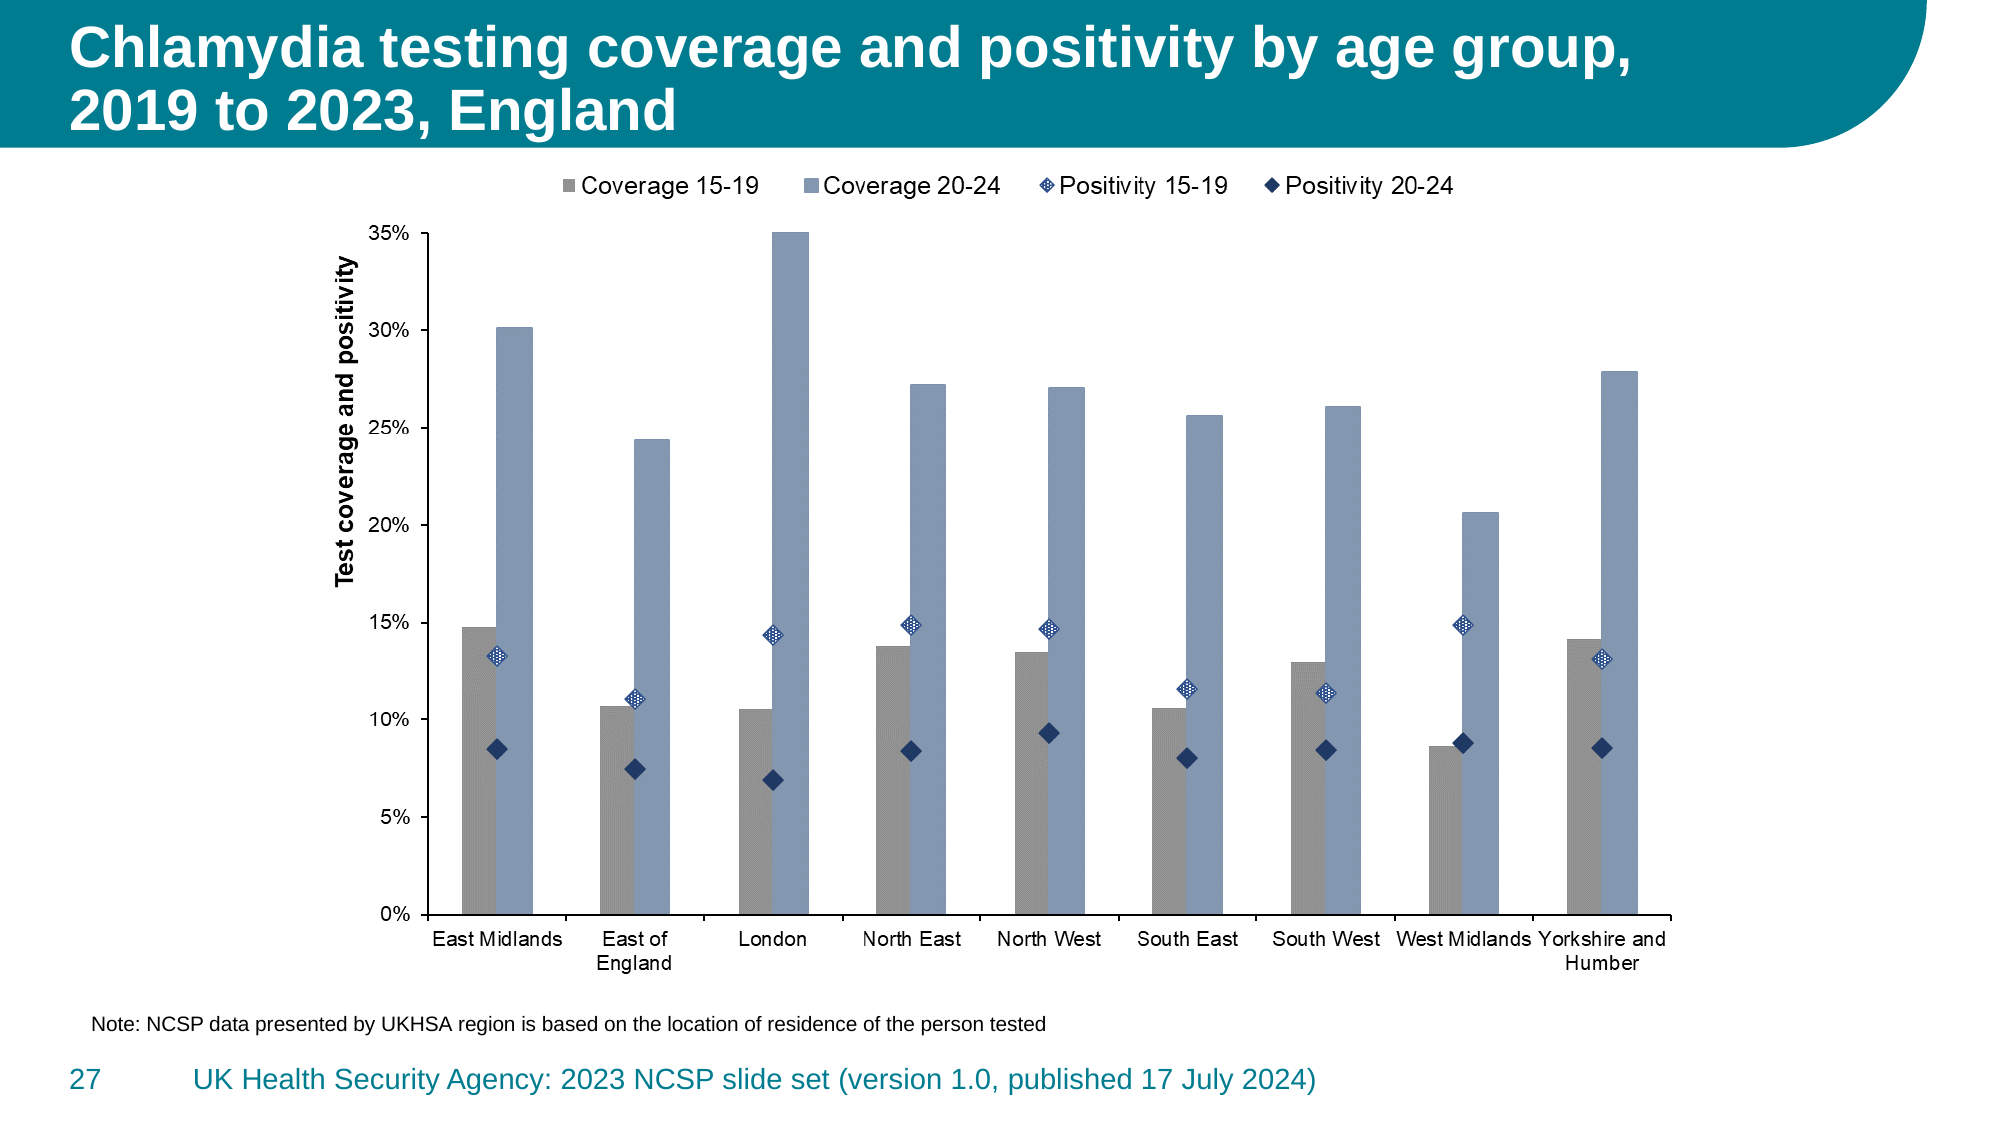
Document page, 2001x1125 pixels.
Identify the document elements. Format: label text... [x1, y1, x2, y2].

text_box [54, 1053, 152, 1112]
picture [313, 153, 1693, 995]
text_box UK Health Security Agency: 2023 NCSP slide set (version 1.0, published 17 July 2024) [177, 1053, 1820, 1113]
text_box Note: NCSP data presented by UKHSA region is based on the location of residence of the person tested [76, 1003, 1098, 1043]
title Chlamydia testing coverage and positivity by age group, 2019 to 2023, England [54, 10, 1780, 131]
